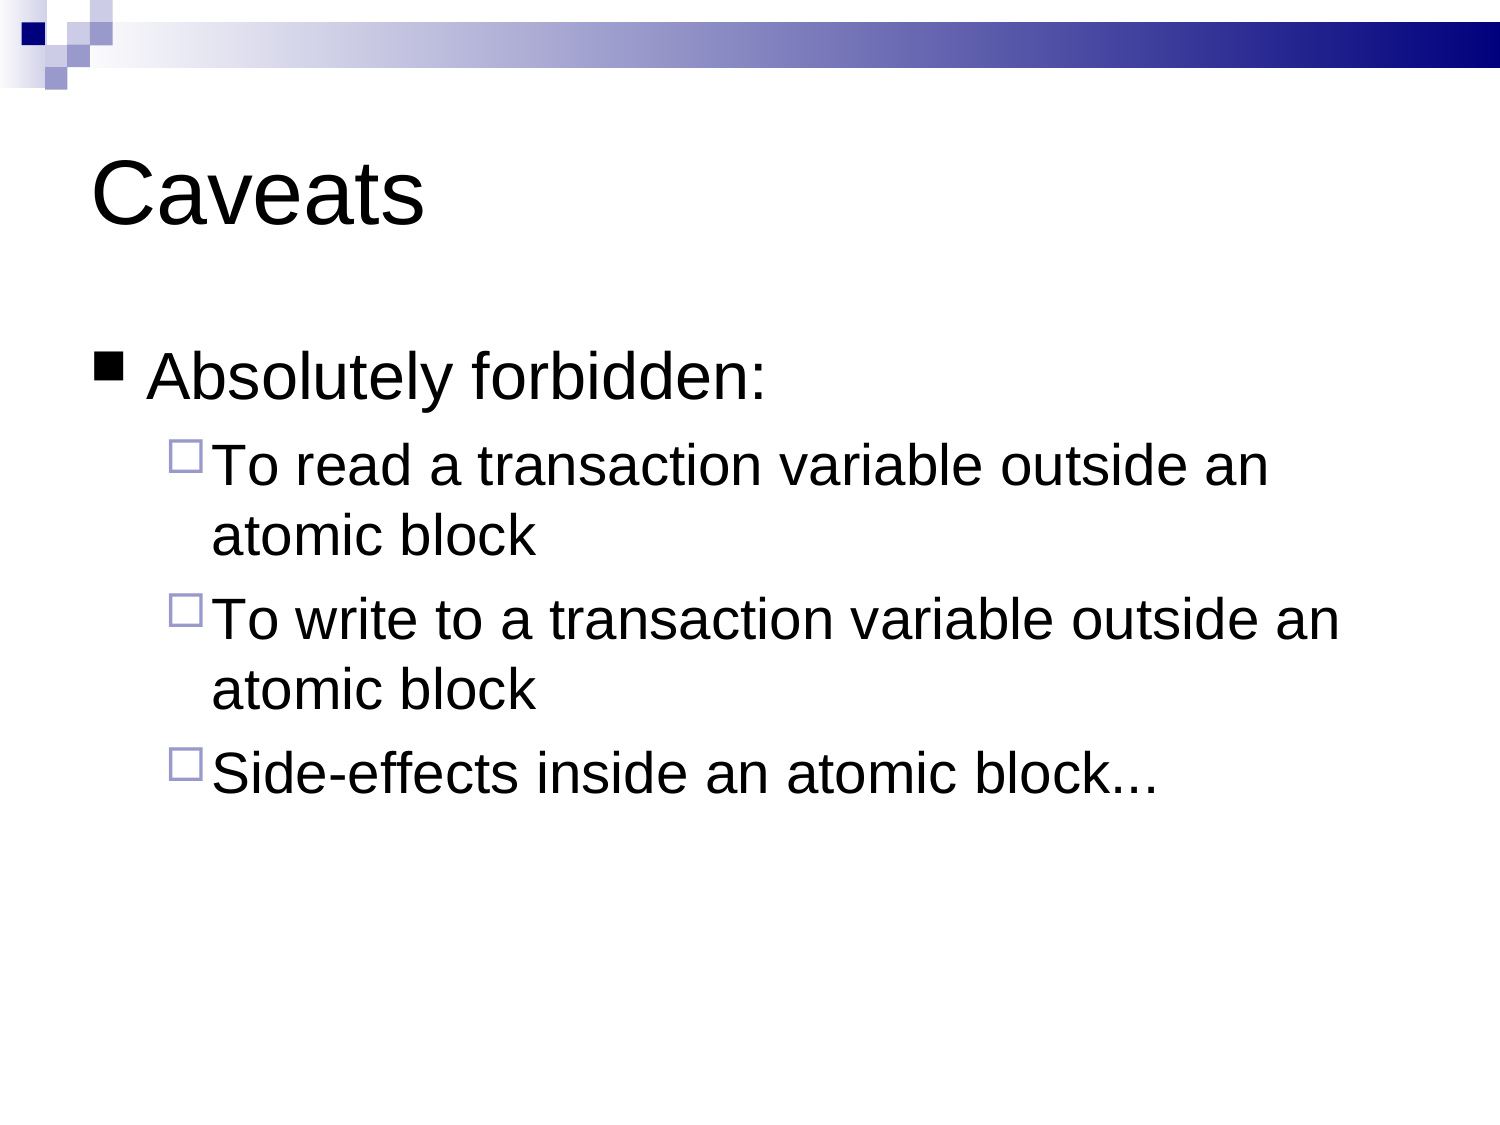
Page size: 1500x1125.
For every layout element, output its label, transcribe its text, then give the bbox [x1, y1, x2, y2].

title Caveats [75, 75, 1426, 301]
list Absolutely forbidden: To read a transaction variable outside an atomic block To write to a transaction variable outside an atomic block Side-effects inside an atomic block... [75, 324, 1426, 963]
